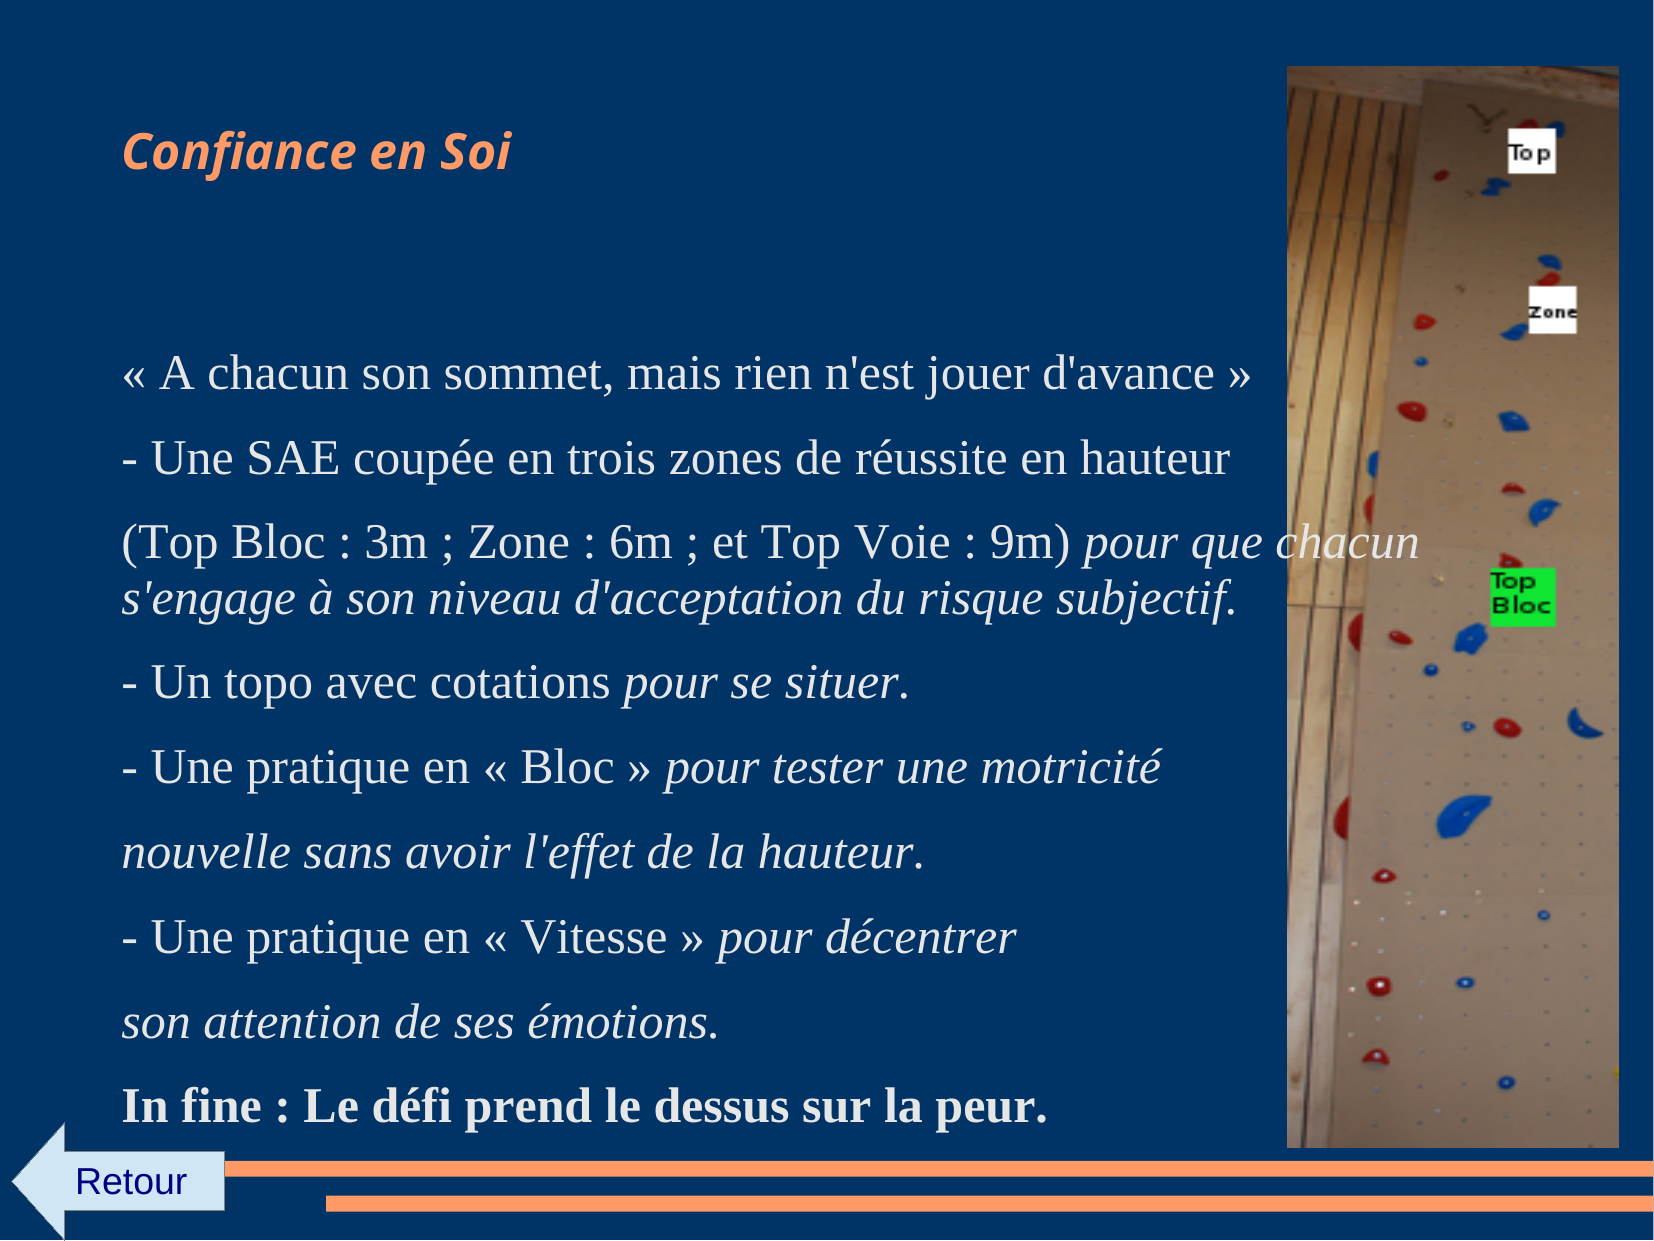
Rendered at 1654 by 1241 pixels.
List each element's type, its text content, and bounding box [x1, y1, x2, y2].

text_box Retour [11, 1122, 225, 1241]
list « A chacun son sommet, mais rien n'est jouer d'avance » - Une SAE coupée en trois zones de réussite en hauteur (Top Bloc : 3m ; Zone : 6m ; et Top Voie : 9m) pour que chacun s'engage à son niveau d'acceptation du risque subjectif. - Un topo avec cotations pour se situer. - Une pratique en « Bloc » pour tester une motricité nouvelle sans avoir l'effet de la hauteur. - Une pratique en « Vitesse » pour décentrer son attention de ses émotions. In fine : Le défi prend le dessus sur la peur. [121, 344, 1534, 1144]
title Confiance en Soi [121, 46, 1534, 254]
picture [1287, 66, 1619, 1148]
